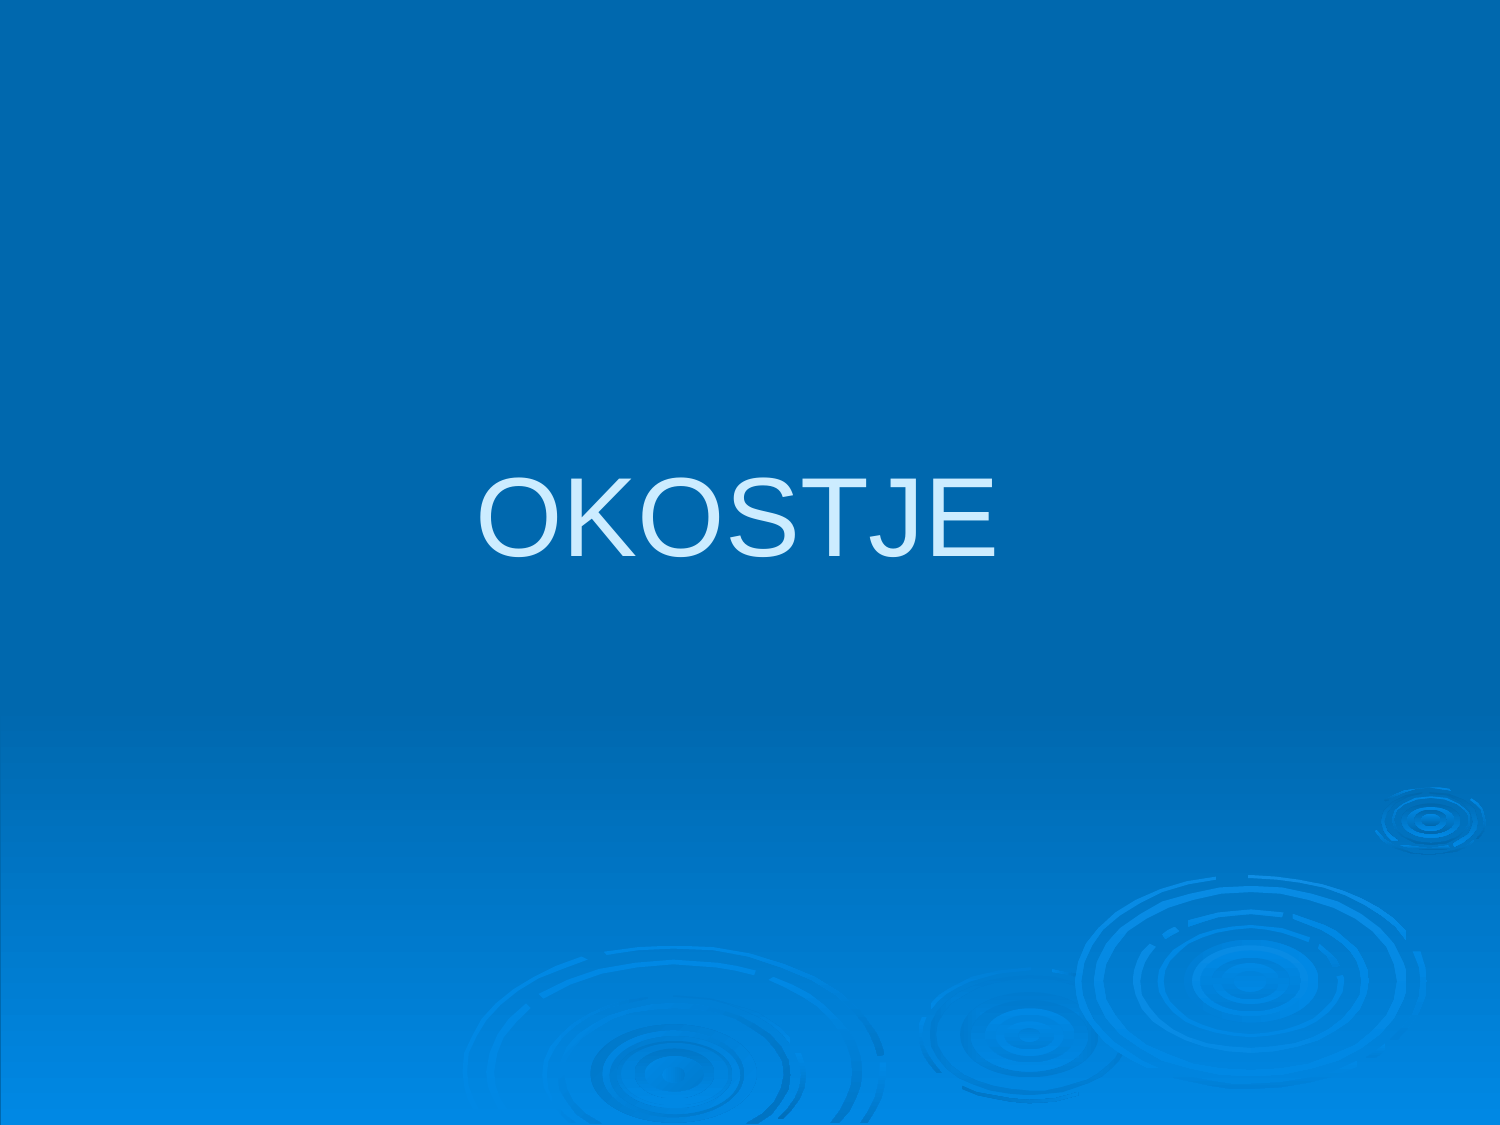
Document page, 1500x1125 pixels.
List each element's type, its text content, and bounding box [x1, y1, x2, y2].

title OKOSTJE [100, 361, 1376, 587]
